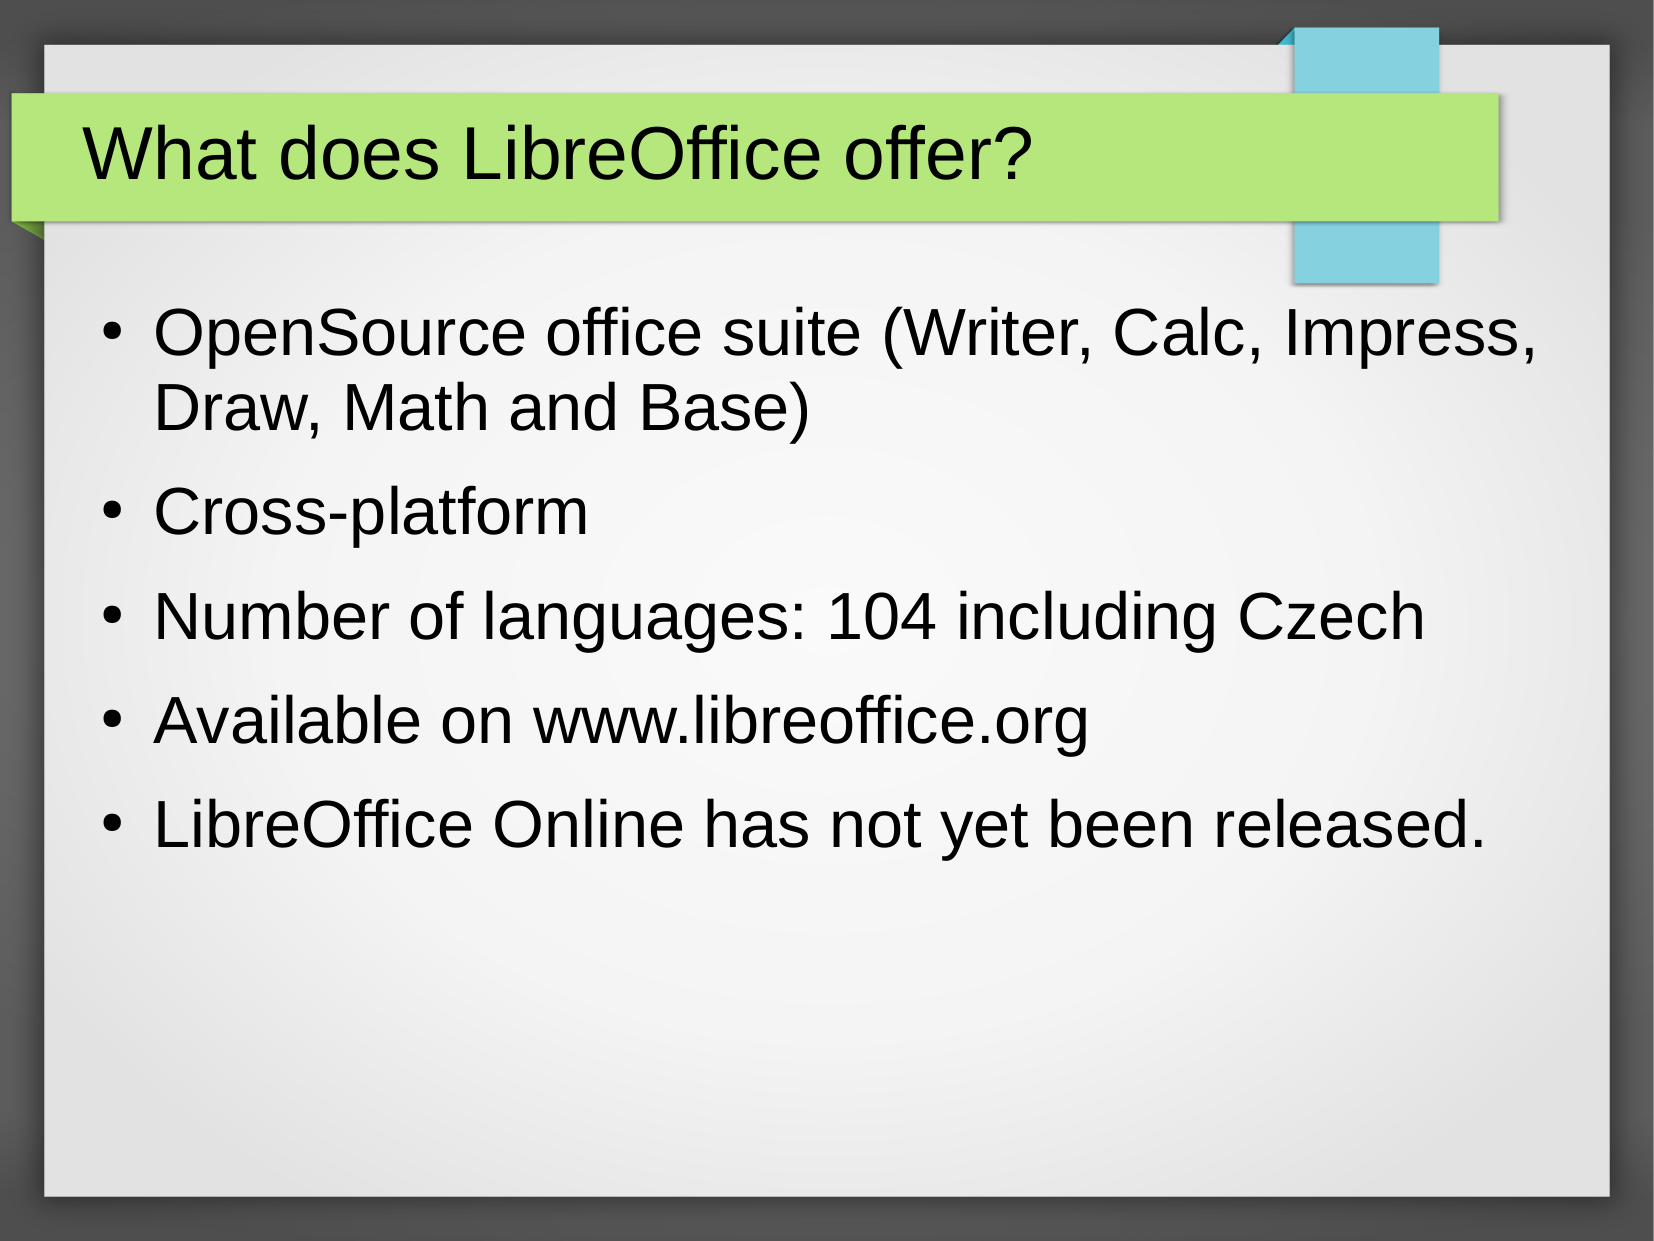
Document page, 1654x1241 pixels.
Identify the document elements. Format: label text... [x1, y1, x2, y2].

picture [0, 0, 1654, 1241]
title What does LibreOffice offer? [82, 94, 1264, 213]
list OpenSource office suite (Writer, Calc, Impress, Draw, Math and Base) Cross-platform Number of languages: 104 including Czech Available on www.libreoffice.org LibreOffice Online has not yet been released. [82, 295, 1571, 1015]
